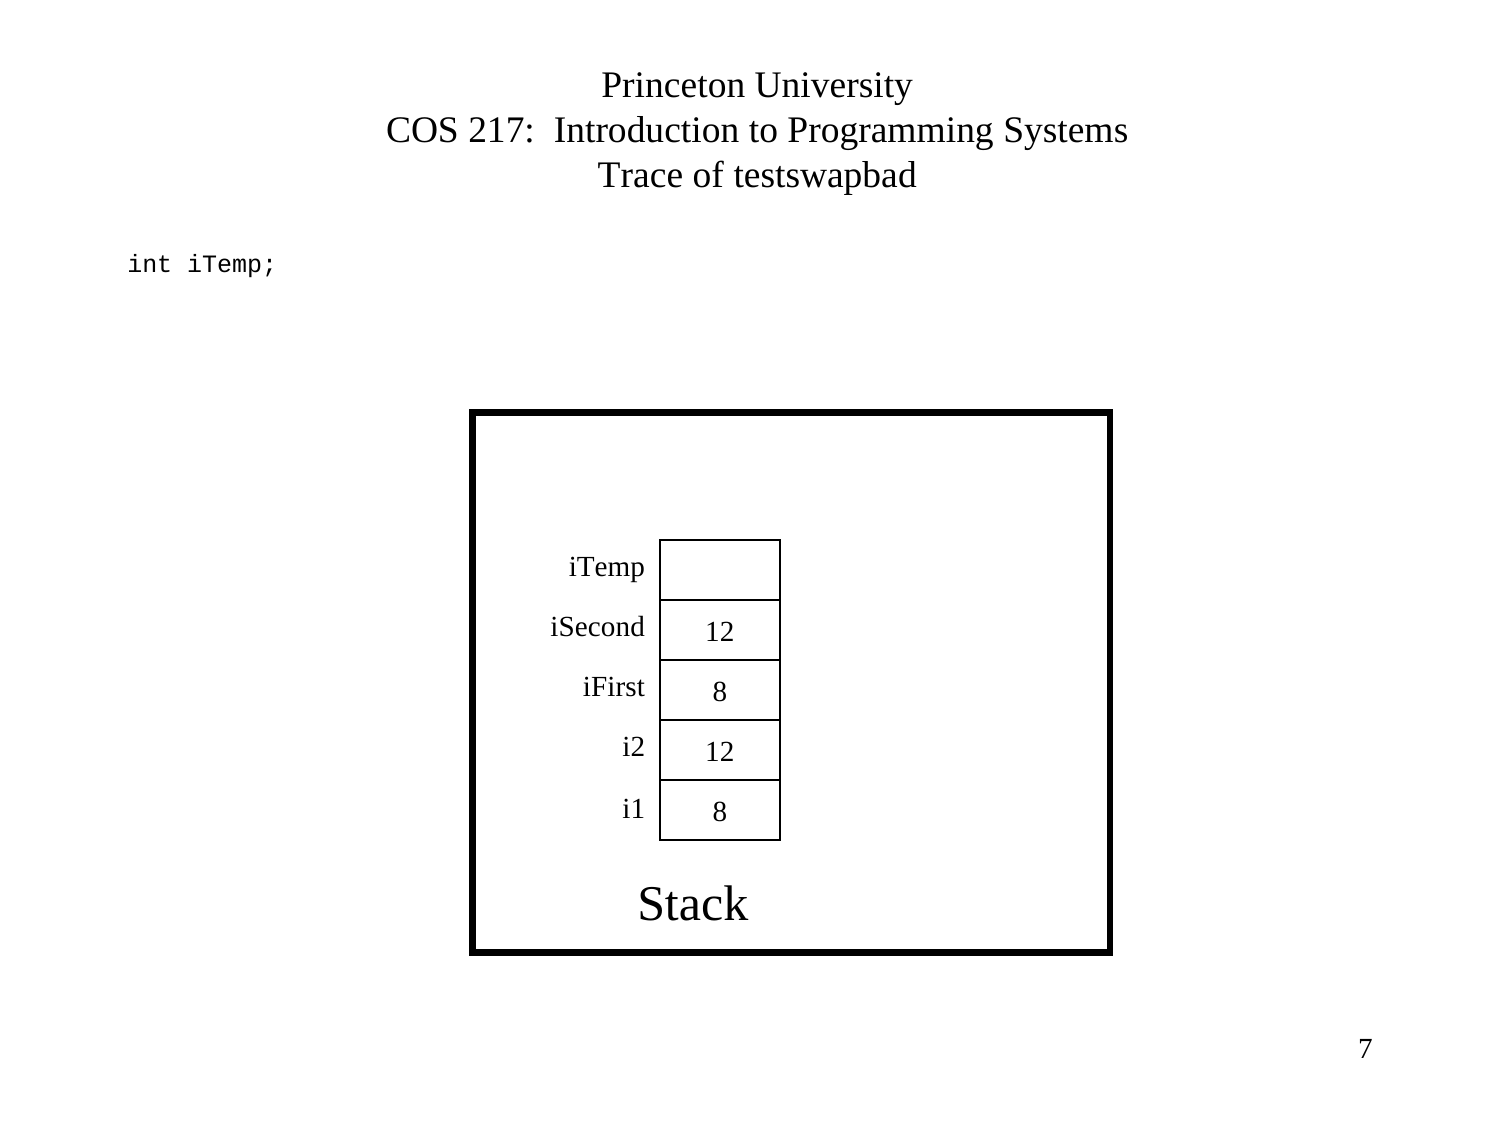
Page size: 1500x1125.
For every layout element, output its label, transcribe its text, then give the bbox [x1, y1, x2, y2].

text_box 12 [660, 721, 781, 781]
text_box iSecond [492, 599, 661, 651]
text_box i2 [492, 719, 661, 771]
text_box iTemp [492, 539, 661, 591]
text_box int iTemp; [112, 239, 841, 286]
text_box 12 [660, 601, 781, 661]
text_box 8 [660, 781, 781, 841]
text_box 8 [660, 661, 781, 721]
text_box Princeton University COS 217: Introduction to Programming Systems Trace of testswapbad [202, 52, 1313, 203]
text_box i1 [492, 782, 660, 833]
text_box Stack [622, 862, 802, 938]
text_box iFirst [492, 659, 661, 711]
